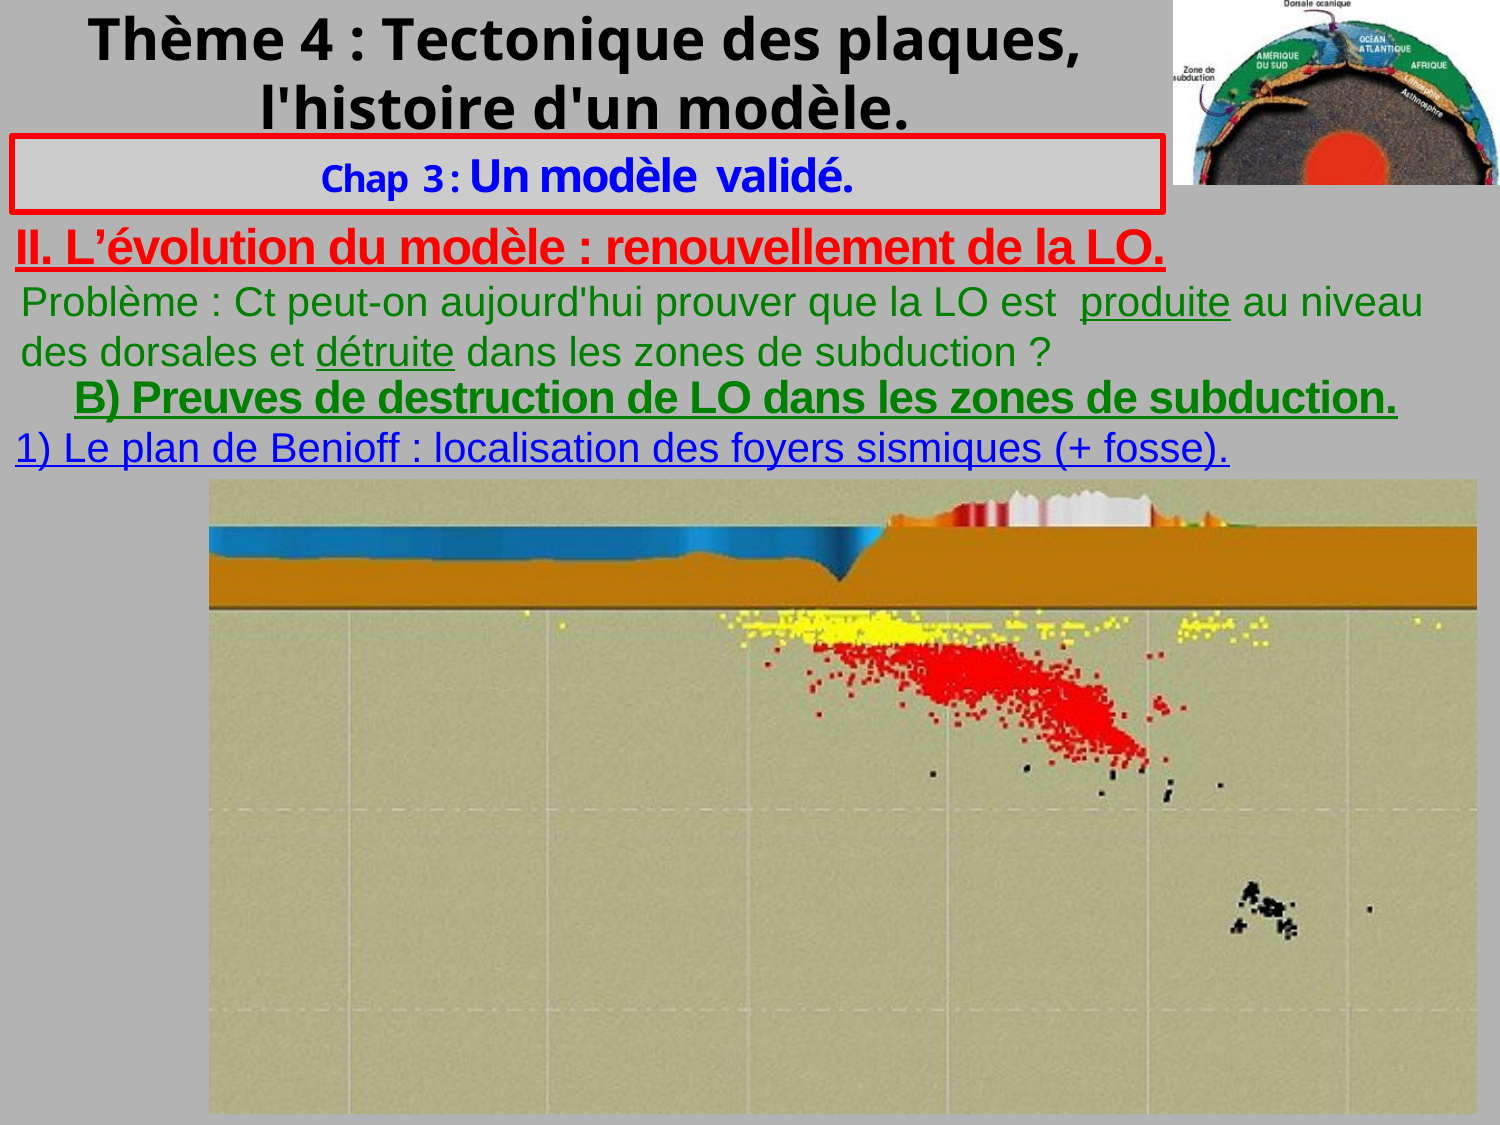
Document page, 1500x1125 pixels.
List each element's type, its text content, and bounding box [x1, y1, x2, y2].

text_box Thème 4 : Tectonique des plaques, l'histoire d'un modèle. [0, 0, 1173, 150]
text_box 1) Le plan de Benioff : localisation des foyers sismiques (+ fosse). [0, 413, 1270, 479]
text_box Chap 3 : Un modèle validé. [11, 135, 1164, 206]
text_box B) Preuves de destruction de LO dans les zones de subduction. [59, 360, 1447, 431]
picture [209, 479, 1477, 1114]
text_box II. L’évolution du modèle : renouvellement de la LO. [0, 206, 1500, 282]
text_box Problème : Ct peut-on aujourd'hui prouver que la LO est produite au niveau des dorsales et détruite dans les zones de subduction ? [5, 267, 1477, 383]
picture [1173, 0, 1500, 185]
